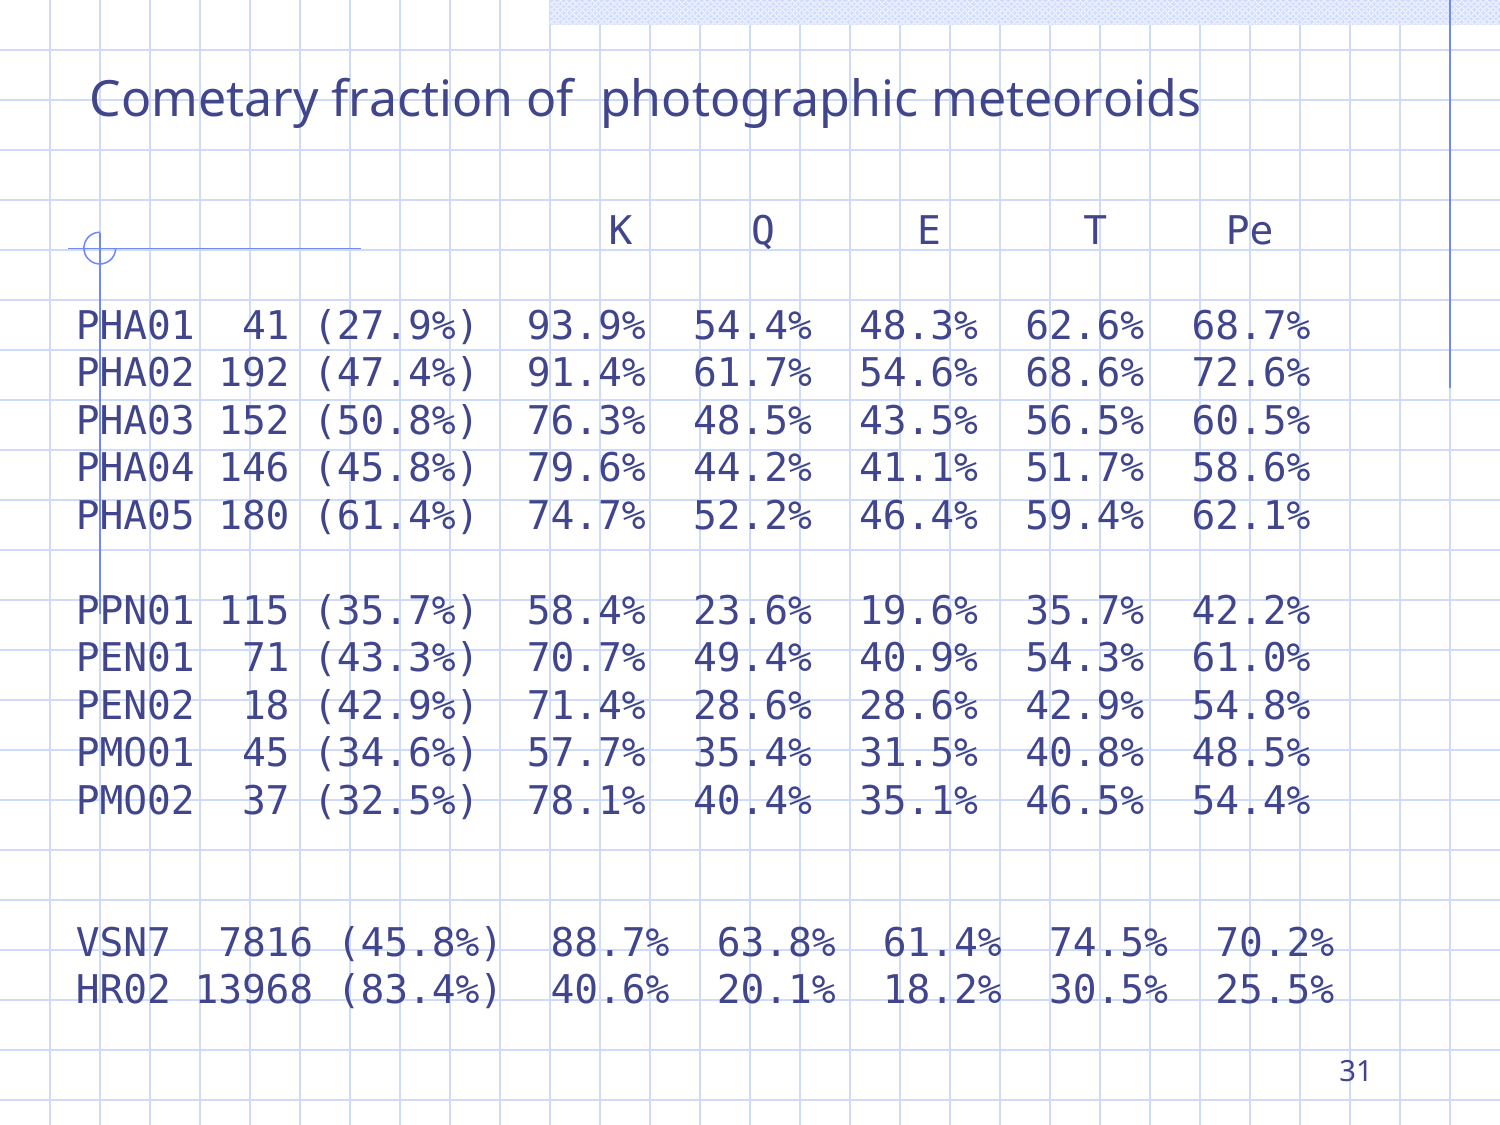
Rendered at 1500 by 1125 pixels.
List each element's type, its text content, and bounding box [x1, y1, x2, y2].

text_box Cometary fraction of photographic meteoroids [75, 58, 1297, 134]
text_box K Q E T Pe PHA01 41 (27.9%) 93.9% 54.4% 48.3% 62.6% 68.7% PHA02 192 (47.4%) 91.4% 61.7% 54.6% 68.6% 72.6% PHA03 152 (50.8%) 76.3% 48.5% 43.5% 56.5% 60.5% PHA04 146 (45.8%) 79.6% 44.2% 41.1% 51.7% 58.6% PHA05 180 (61.4%) 74.7% 52.2% 46.4% 59.4% 62.1% PPN01 115 (35.7%) 58.4% 23.6% 19.6% 35.7% 42.2% PEN01 71 (43.3%) 70.7% 49.4% 40.9% 54.3% 61.0% PEN02 18 (42.9%) 71.4% 28.6% 28.6% 42.9% 54.8% PMO01 45 (34.6%) 57.7% 35.4% 31.5% 40.8% 48.5% PMO02 37 (32.5%) 78.1% 40.4% 35.1% 46.5% 54.4% VSN7 7816 (45.8%) 88.7% 63.8% 61.4% 74.5% 70.2% HR02 13968 (83.4%) 40.6% 20.1% 18.2% 30.5% 25.5% [61, 197, 1350, 1020]
picture [549, 0, 1449, 25]
picture [1451, 0, 1500, 25]
